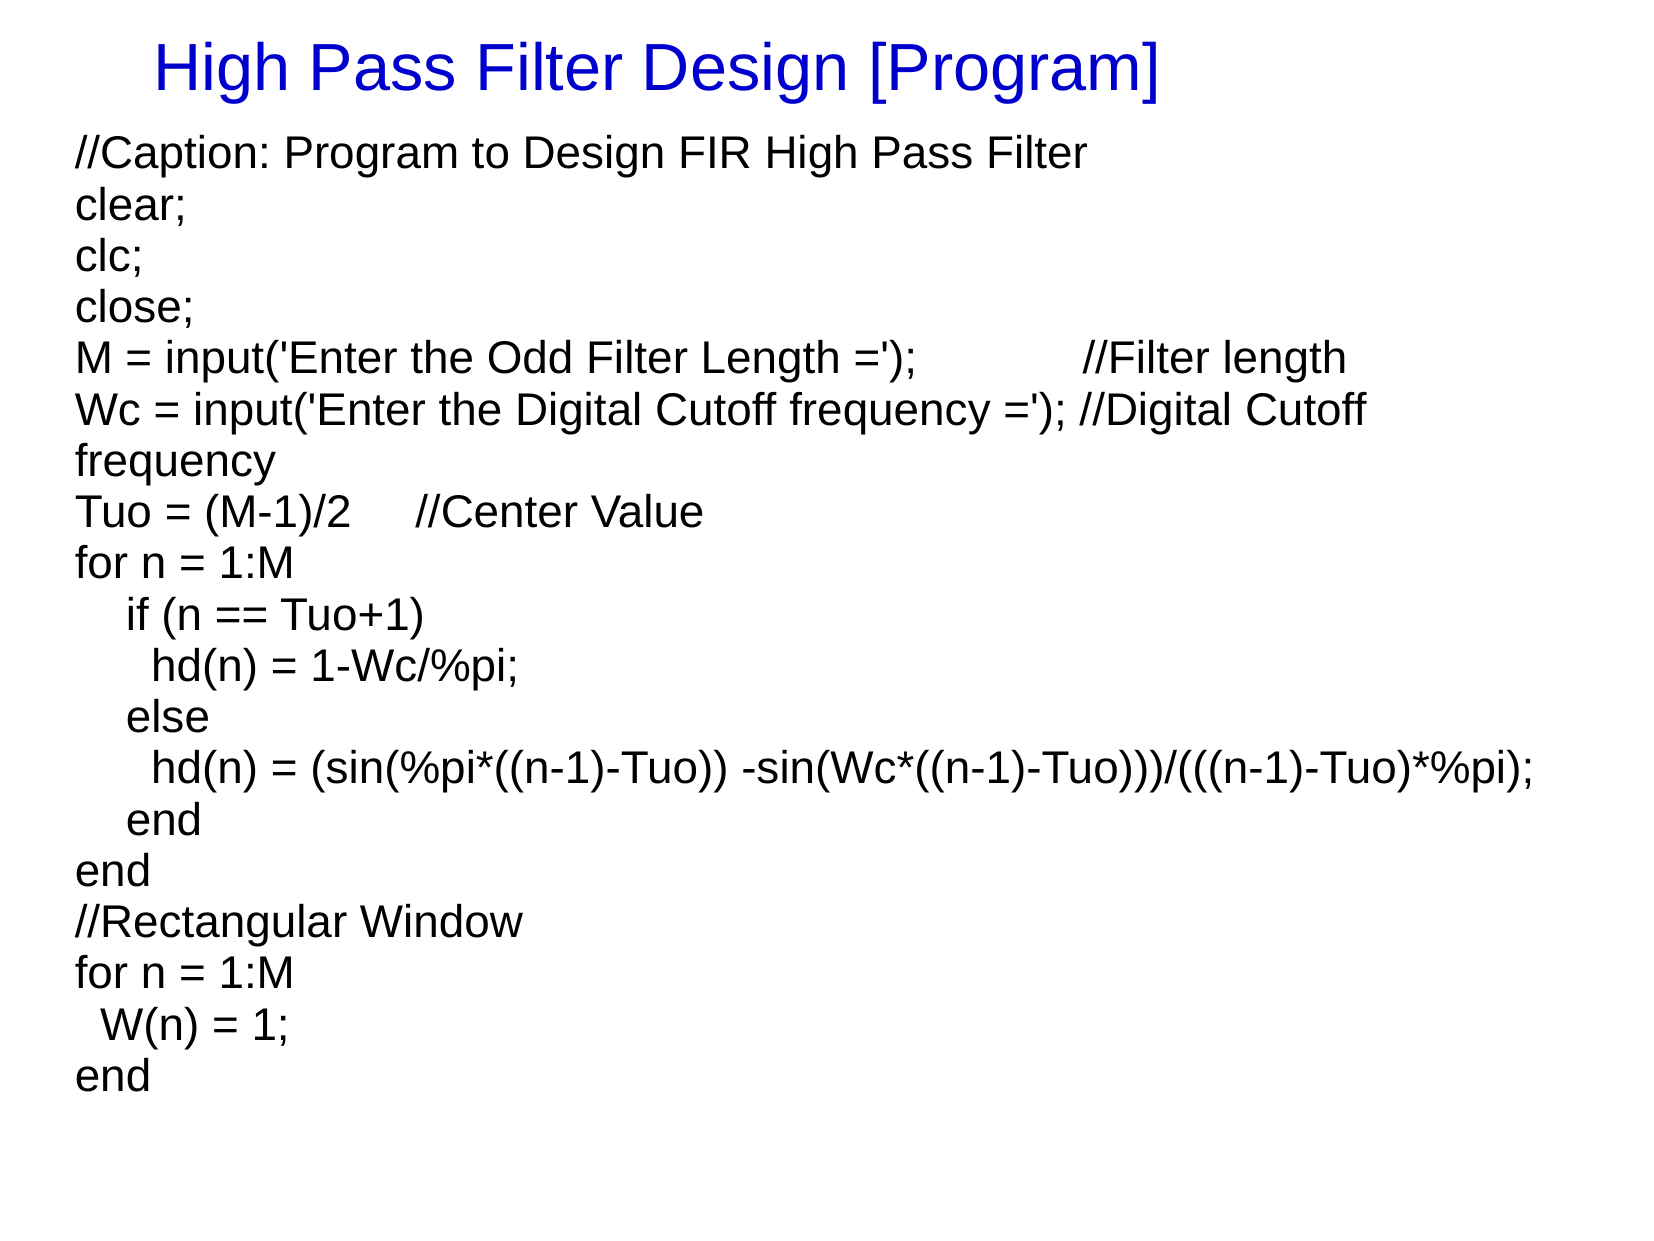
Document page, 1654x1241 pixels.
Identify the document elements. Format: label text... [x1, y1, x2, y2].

list High Pass Filter Design [Program] [82, 30, 1571, 1186]
text_box //Caption: Program to Design FIR High Pass Filter clear; clc; close; M = input('Enter the Odd Filter Length ='); //Filter length Wc = input('Enter the Digital Cutoff frequency ='); //Digital Cutoff frequency Tuo = (M-1)/2 //Center Value for n = 1:M if (n == Tuo+1) hd(n) = 1-Wc/%pi; else hd(n) = (sin(%pi*((n-1)-Tuo)) -sin(Wc*((n-1)-Tuo)))/(((n-1)-Tuo)*%pi); end end //Rectangular Window for n = 1:M W(n) = 1; end [60, 120, 1561, 1186]
